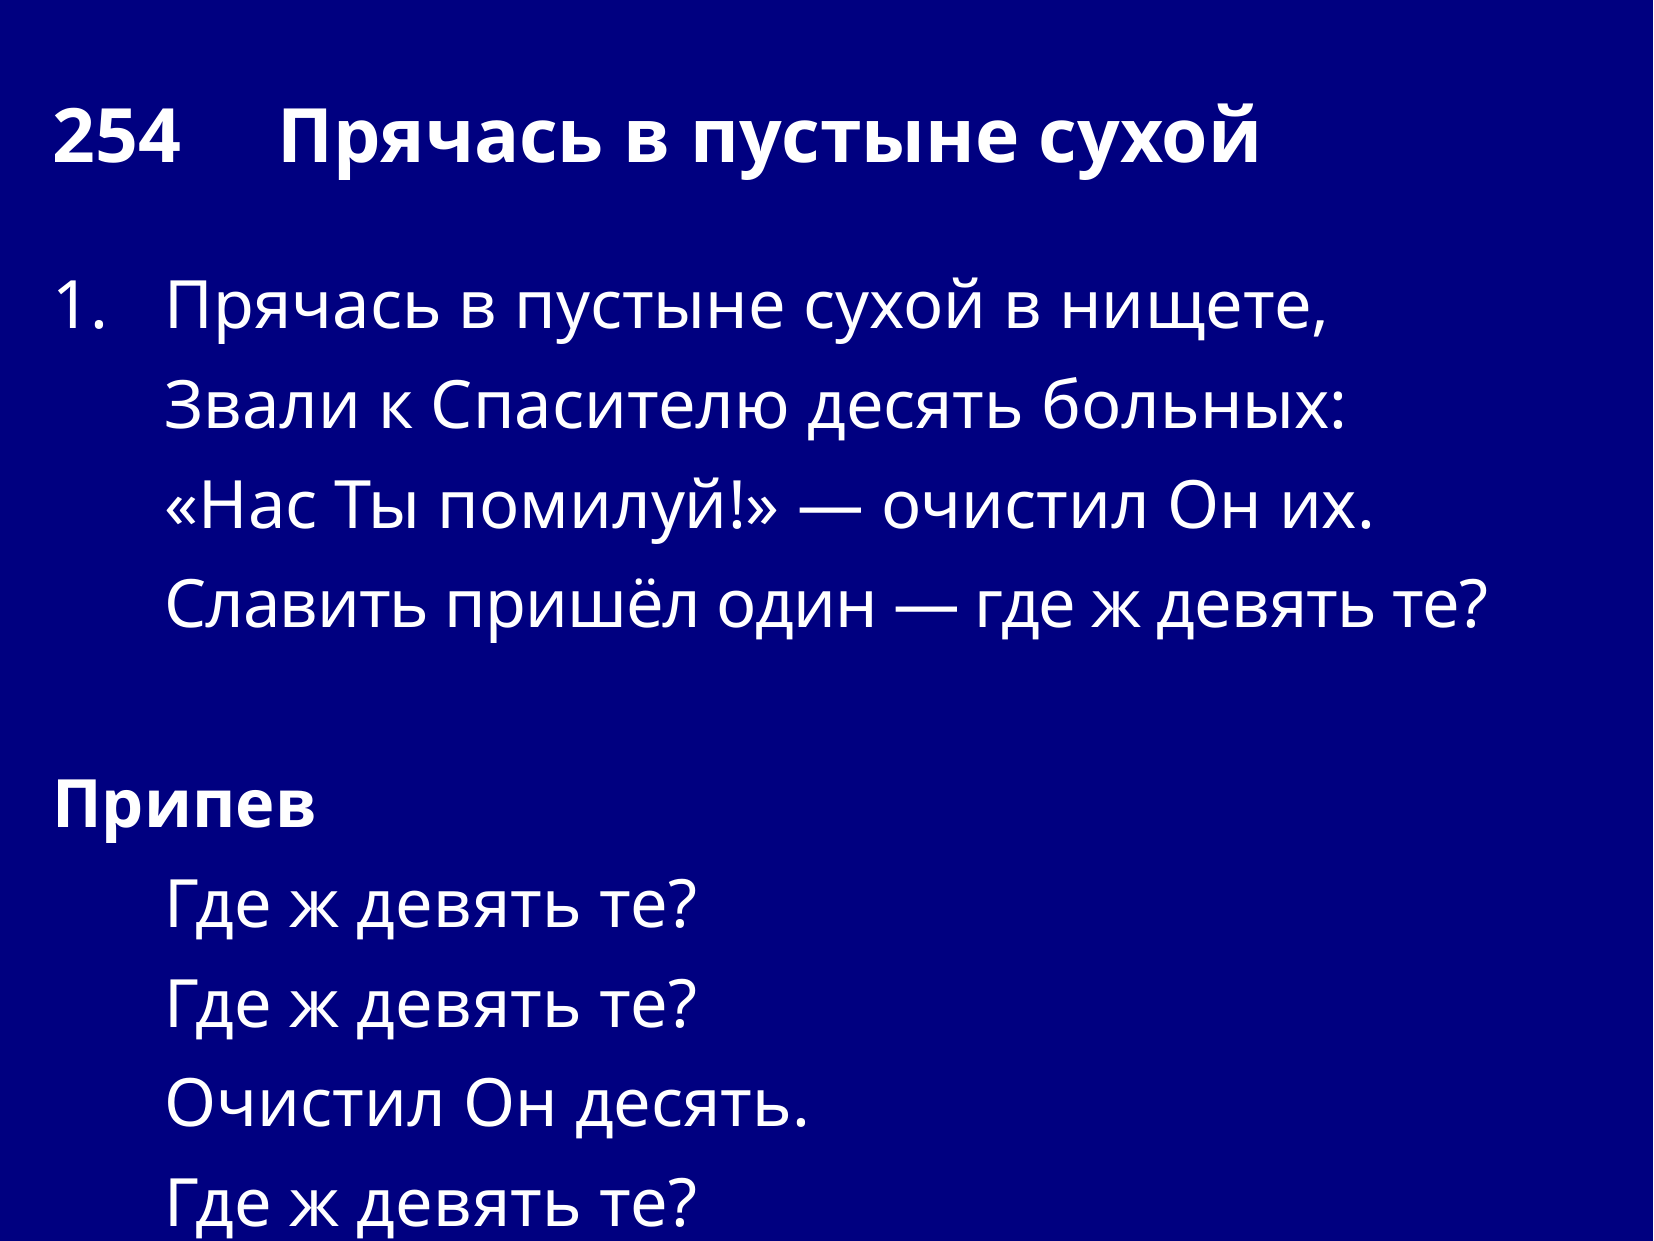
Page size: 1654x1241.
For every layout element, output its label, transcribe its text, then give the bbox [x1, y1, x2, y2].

text_box 1. Прячась в пустыне сухой в нищете, Звали к Спасителю десять больных: «Нас Ты помилуй!» — очистил Он их. Славить пришёл один — где ж девять те? Припев Где ж девять те? Где ж девять те? Очистил Он десять. Где ж девять те? [37, 150, 1653, 1163]
text_box 254 Прячась в пустыне сухой [37, 75, 1576, 188]
